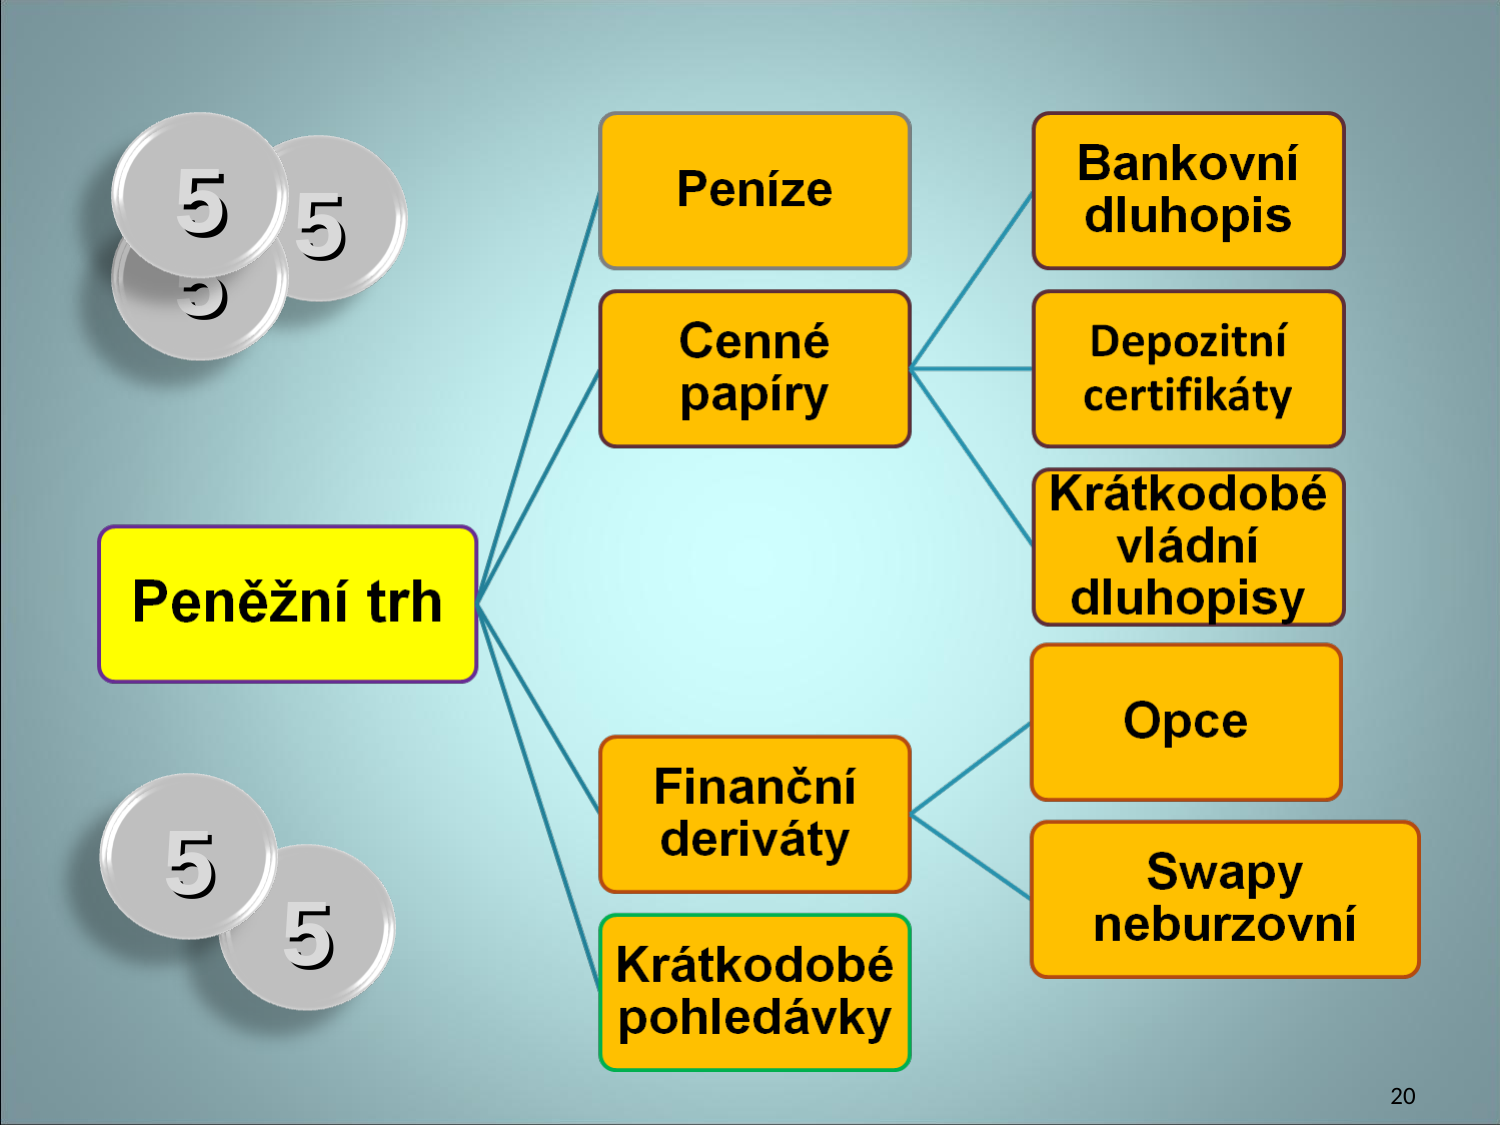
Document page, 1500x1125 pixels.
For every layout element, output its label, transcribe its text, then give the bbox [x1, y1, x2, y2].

text_box 5 [291, 161, 382, 279]
text_box <číslo> [1080, 1065, 1431, 1125]
text_box 5 [126, 799, 252, 917]
picture [0, 0, 1500, 1125]
text_box [73, 110, 1448, 1073]
text_box 5 [280, 870, 370, 988]
text_box 5 [137, 137, 264, 255]
text_box 5 [137, 332, 264, 338]
